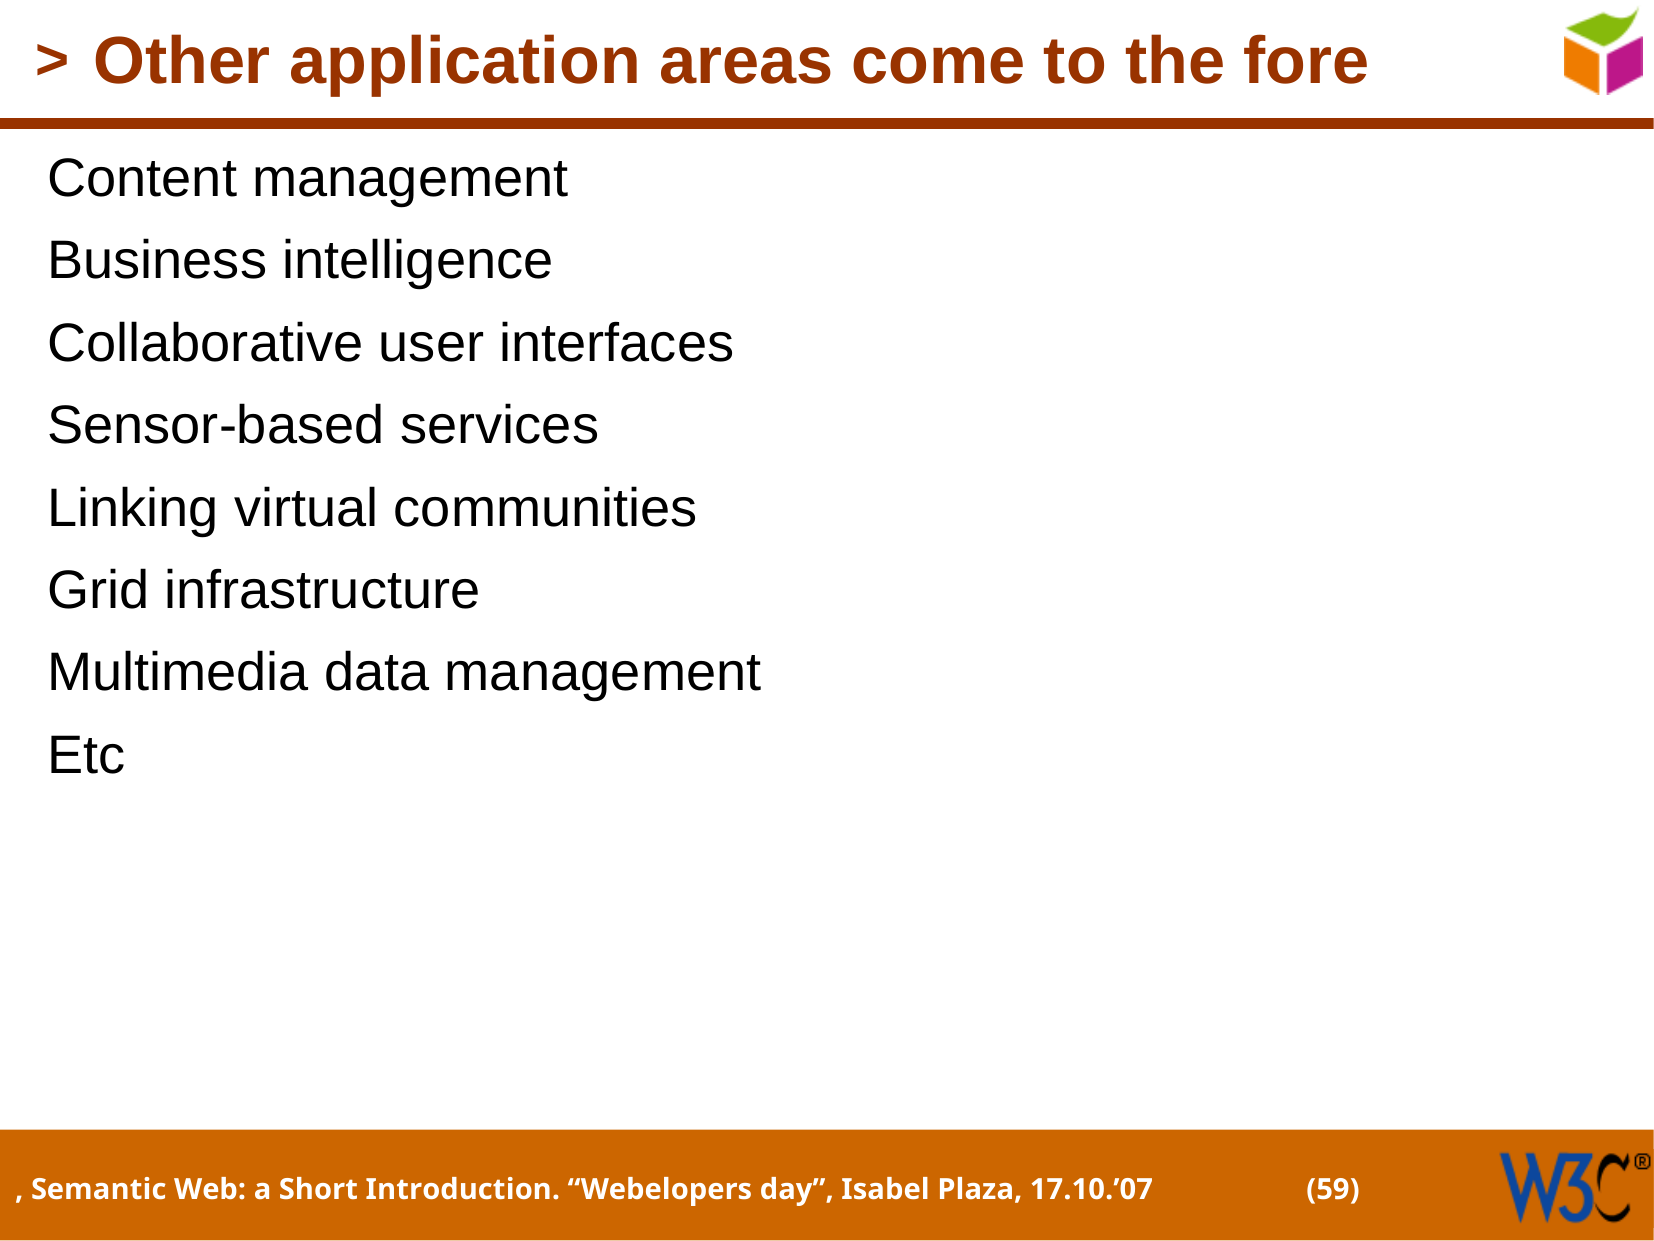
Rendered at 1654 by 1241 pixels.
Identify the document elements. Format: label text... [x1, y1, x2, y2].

title Other application areas come to the fore [93, 7, 1493, 111]
picture [1495, 1149, 1654, 1228]
picture [1564, 5, 1643, 95]
list Content management Business intelligence Collaborative user interfaces Sensor-based services Linking virtual communities Grid infrastructure Multimedia data management Etc [29, 147, 1624, 1119]
